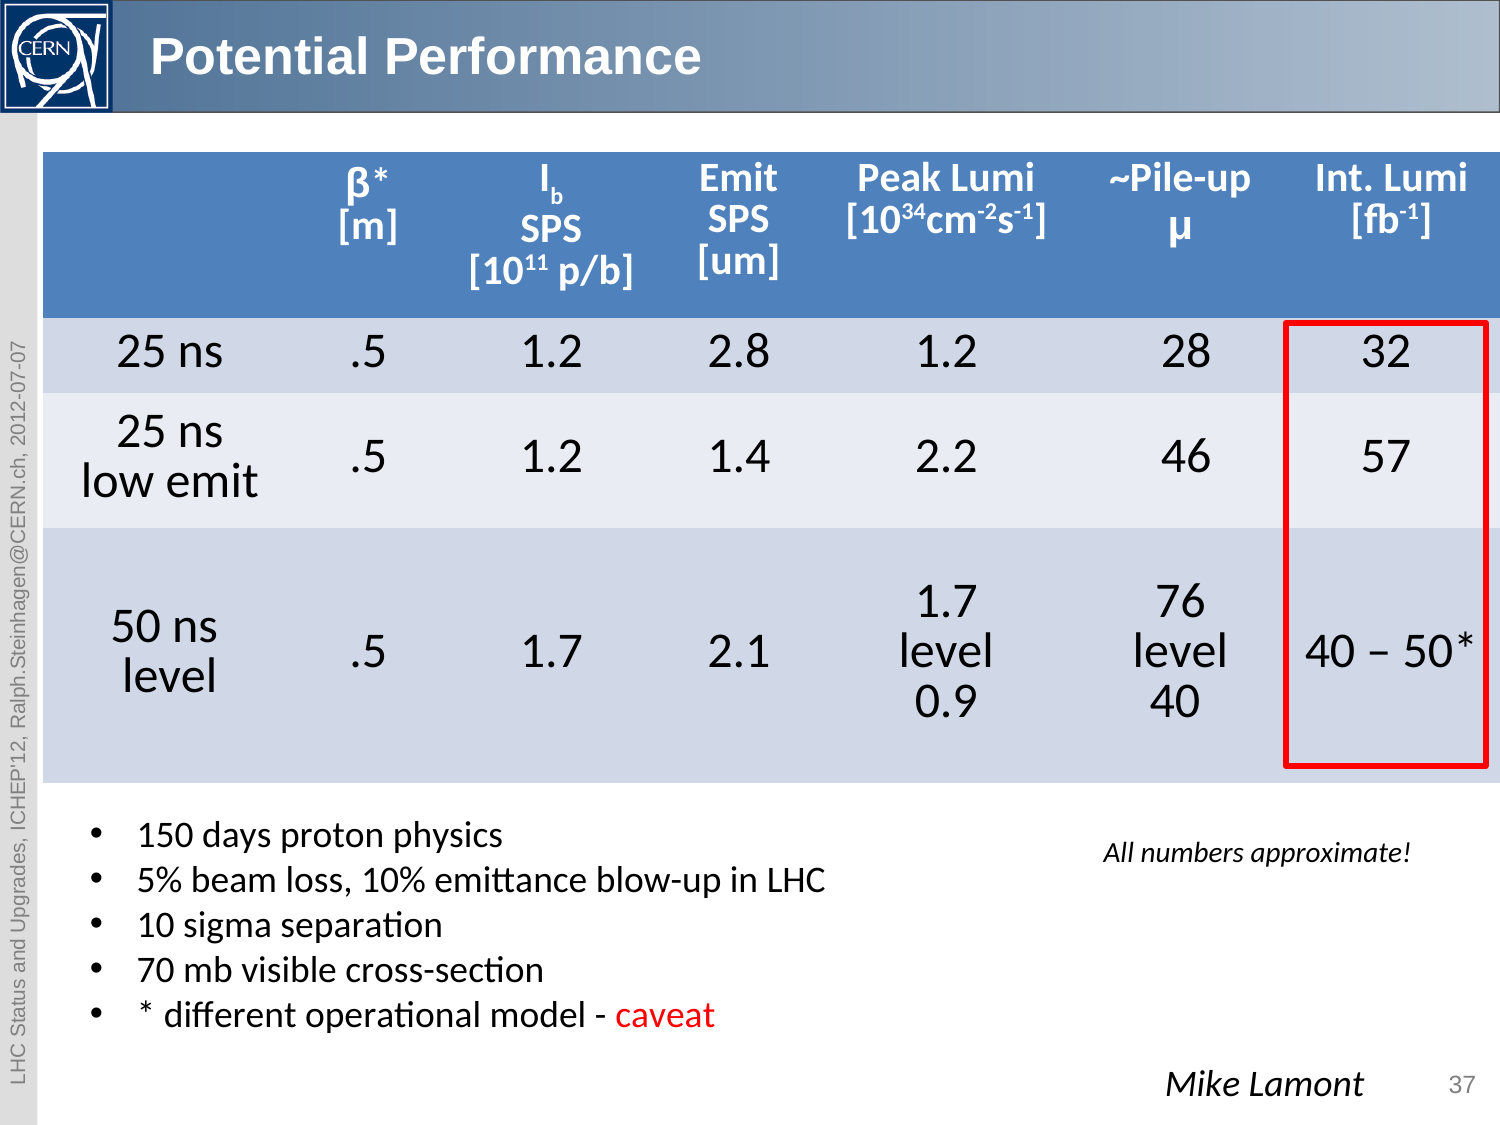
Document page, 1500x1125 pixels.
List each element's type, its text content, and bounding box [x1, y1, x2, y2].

table_header Ib SPS [1011 p/b] [440, 152, 663, 318]
picture [0, 0, 113, 113]
table_cell 25 ns low emit [43, 393, 296, 528]
table_cell 1.7 level 0.9 [815, 528, 1078, 783]
table_cell 1.7 [440, 528, 663, 783]
table_cell 28 [1078, 318, 1283, 393]
table_cell 25 ns [43, 318, 296, 393]
table_cell 32 [1283, 318, 1500, 393]
table_cell 2.8 [663, 318, 815, 393]
table_header Emit SPS [um] [663, 152, 815, 318]
table_cell 57 [1289, 393, 1483, 528]
table_header Int. Lumi [fb-1] [1283, 152, 1500, 318]
table_cell 32 [1289, 326, 1483, 393]
table_cell 1.2 [815, 318, 1078, 393]
text_box Mike Lamont [1150, 1051, 1500, 1112]
table_cell 46 [1078, 393, 1283, 528]
table_cell 40 – 50* [1283, 528, 1500, 783]
table_header β* [m] [296, 152, 440, 318]
table_cell 1.2 [440, 318, 663, 393]
table_cell 50 ns level [43, 528, 296, 783]
text_box All numbers approximate! [1088, 826, 1439, 877]
table_cell .5 [296, 393, 440, 528]
table_cell 2.2 [815, 393, 1078, 528]
table_cell 1.2 [440, 393, 663, 528]
table_cell .5 [296, 318, 440, 393]
table_cell 2.1 [663, 528, 815, 783]
text_box 150 days proton physics 5% beam loss, 10% emittance blow-up in LHC 10 sigma separation 70 mb visible cross-section * different operational model - caveat [75, 802, 922, 1043]
title Potential Performance [150, 0, 1201, 113]
table_cell 76 level 40 [1078, 528, 1283, 783]
table_header ~Pile-up μ [1078, 152, 1283, 318]
table_cell 40 – 50* [1289, 528, 1483, 763]
table_header Peak Lumi [1034cm-2s-1] [815, 152, 1078, 318]
table_header [43, 152, 296, 318]
table_cell 57 [1489, 393, 1500, 528]
table_cell .5 [296, 528, 440, 783]
table_cell 1.4 [663, 393, 815, 528]
